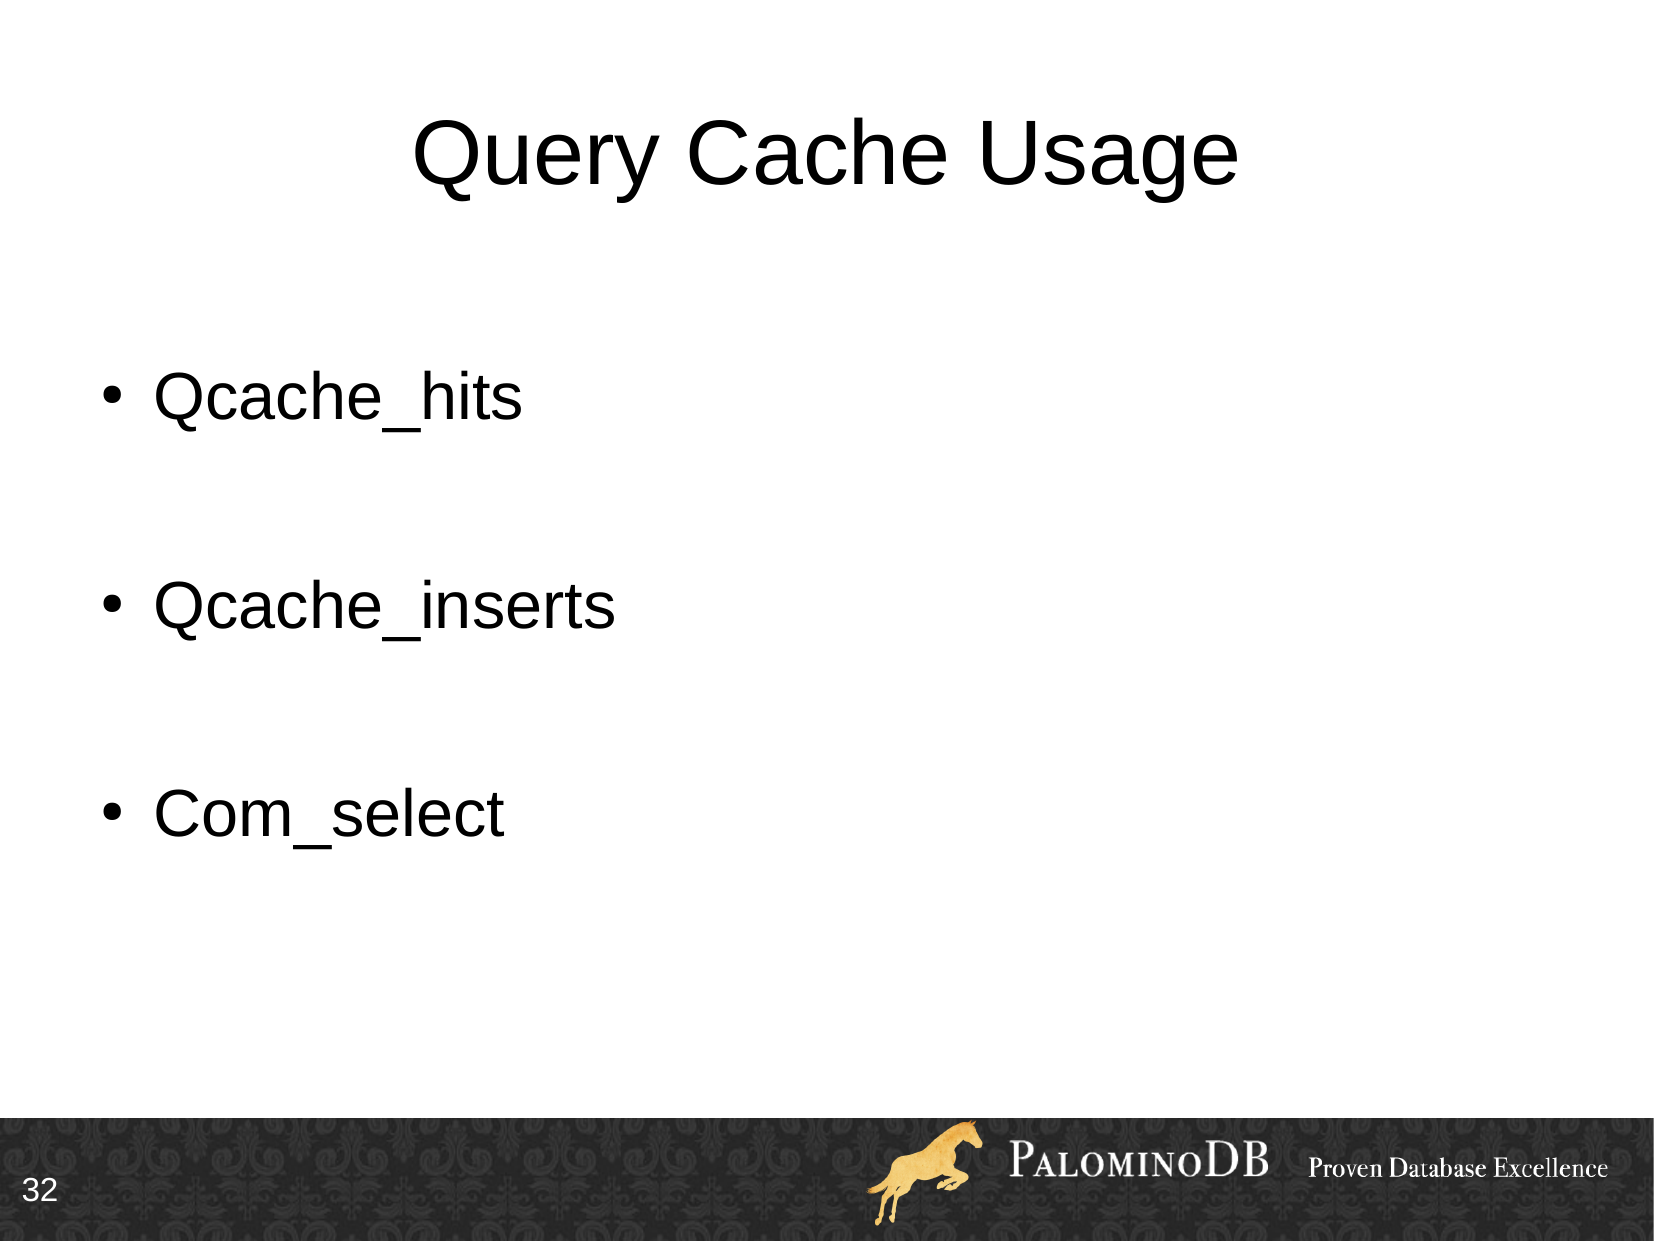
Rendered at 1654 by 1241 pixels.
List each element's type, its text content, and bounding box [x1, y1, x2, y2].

picture [0, 1118, 1654, 1241]
list Qcache_hits Qcache_inserts Com_select [82, 254, 1571, 1167]
title Query Cache Usage [82, 49, 1571, 254]
